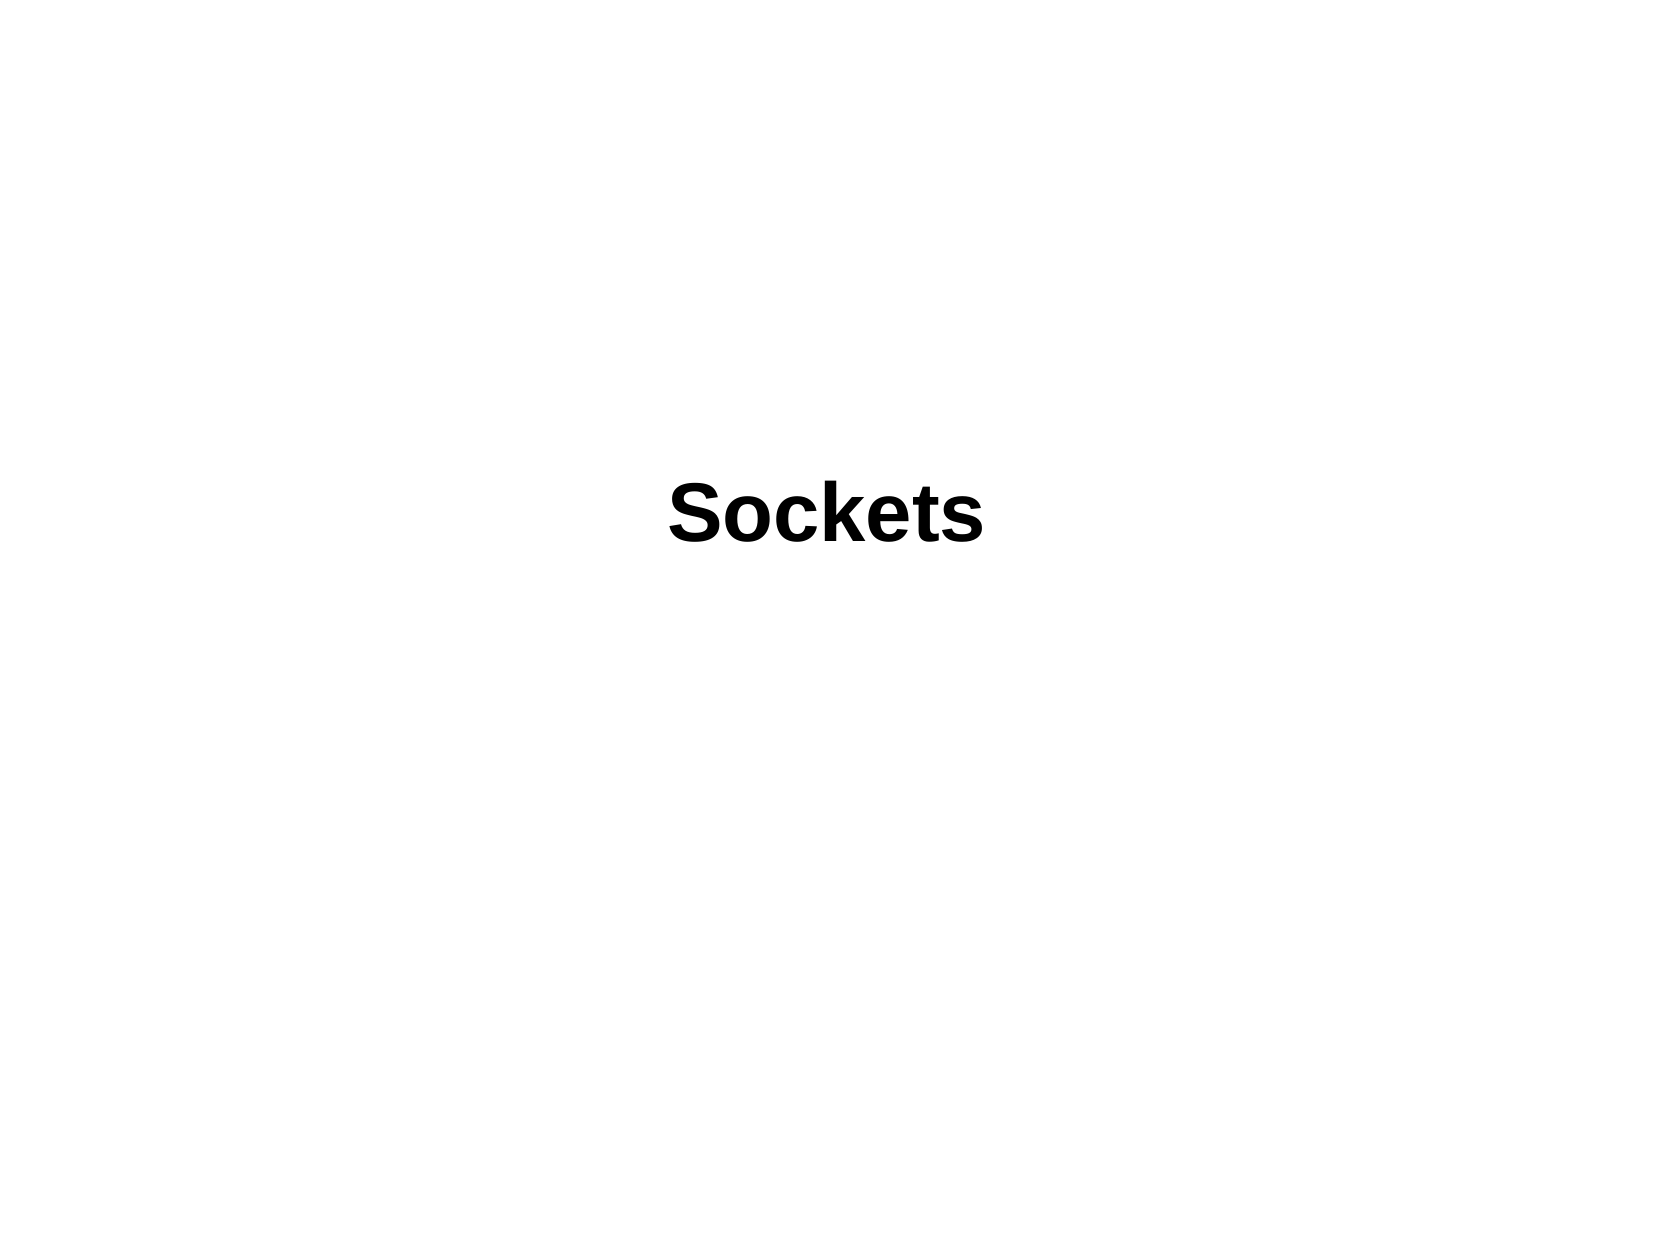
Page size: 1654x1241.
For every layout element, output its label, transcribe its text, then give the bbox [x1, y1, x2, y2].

title Sockets [82, 417, 1571, 610]
